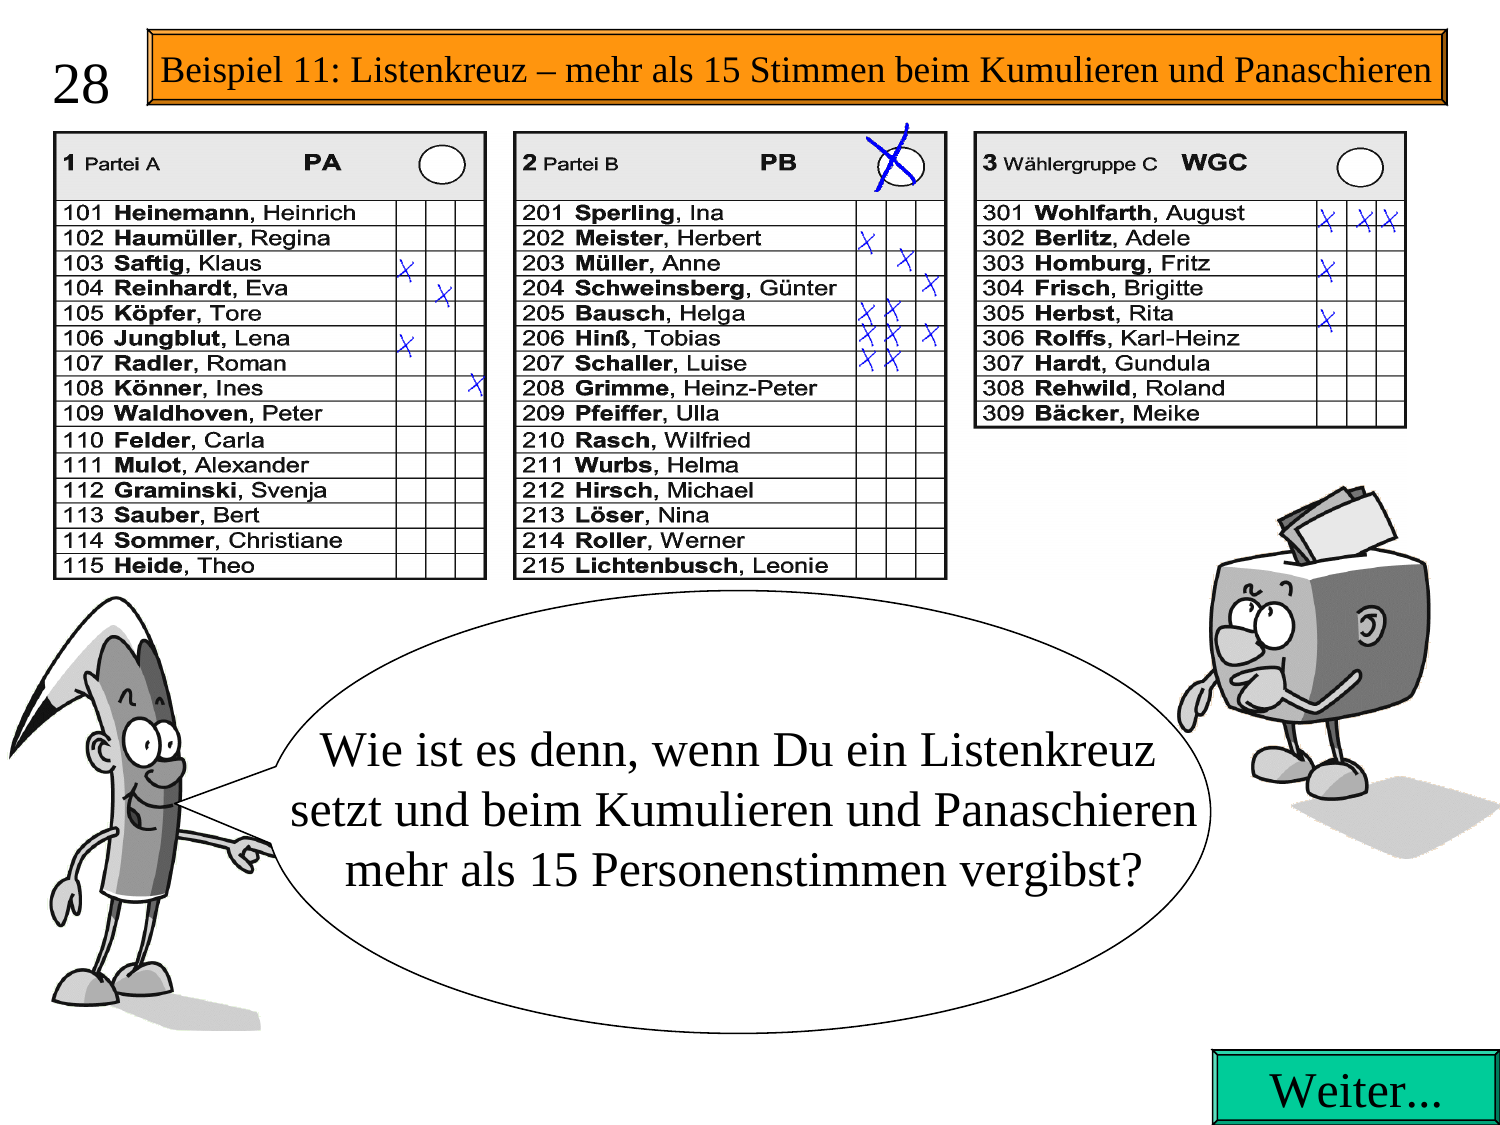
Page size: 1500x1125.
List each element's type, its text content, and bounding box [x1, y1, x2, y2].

picture [53, 120, 1500, 859]
picture [3, 585, 290, 1031]
text_box 28 [37, 37, 138, 138]
text_box Weiter... [1218, 1055, 1495, 1120]
text_box Wie ist es denn, wenn Du ein Listenkreuz setzt und beim Kumulieren und Panaschieren mehr als 15 Personenstimmen vergibst? [174, 590, 1211, 1034]
text_box Beispiel 11: Listenkreuz – mehr als 15 Stimmen beim Kumulieren und Panaschieren [153, 35, 1442, 99]
